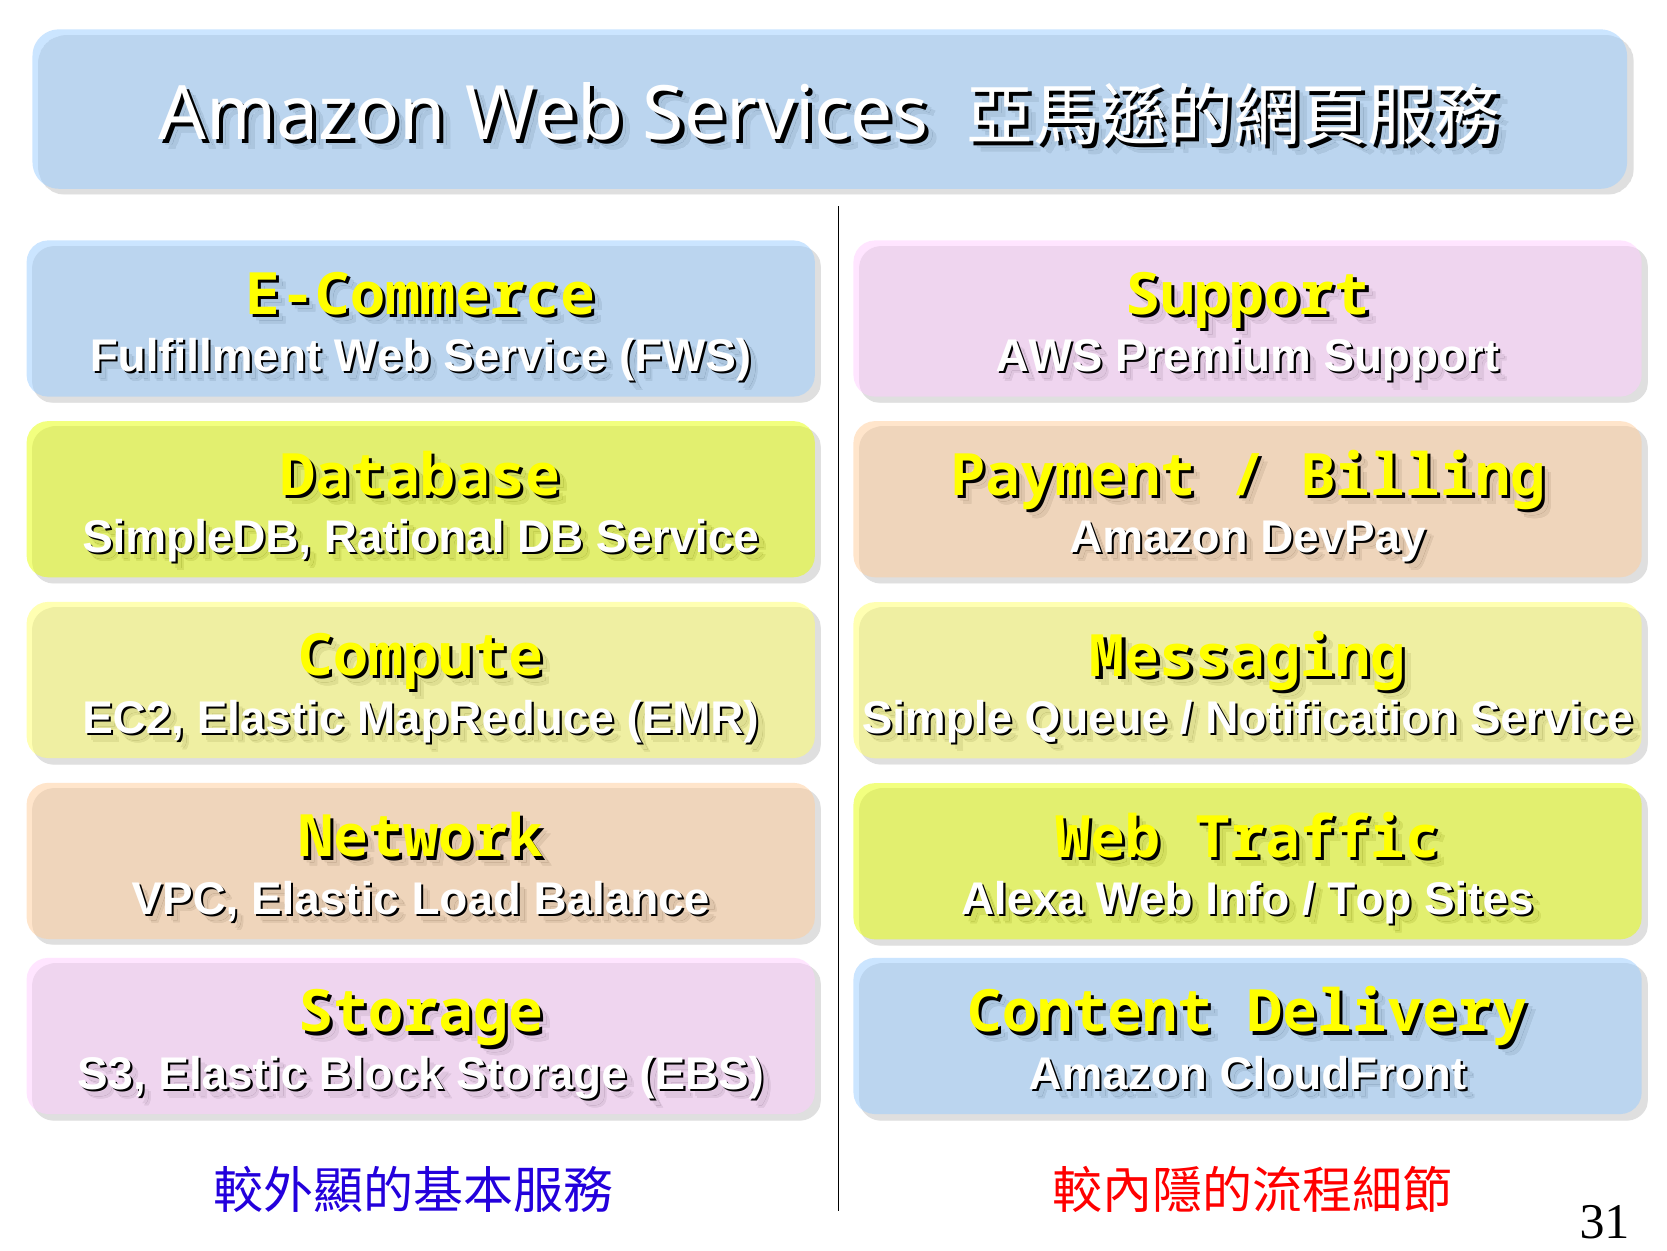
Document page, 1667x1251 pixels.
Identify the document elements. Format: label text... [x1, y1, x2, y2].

text_box Support AWS Premium Support [853, 240, 1642, 397]
text_box Web Traffic Alexa Web Info / Top Sites [853, 783, 1642, 940]
text_box 較內隱的流程細節 [956, 1151, 1548, 1227]
text_box Compute EC2, Elastic MapReduce (EMR) [26, 601, 815, 759]
text_box Payment / Billing Amazon DevPay [853, 421, 1642, 578]
text_box Content Delivery Amazon CloudFront [853, 957, 1642, 1115]
text_box Network VPC, Elastic Load Balance [26, 782, 815, 940]
text_box E-Commerce Fulfillment Web Service (FWS) [26, 240, 815, 397]
text_box Database SimpleDB, Rational DB Service [26, 421, 815, 578]
text_box Storage S3, Elastic Block Storage (EBS) [26, 957, 815, 1115]
text_box Amazon Web Services 亞馬遜的網頁服務 [32, 29, 1628, 189]
text_box 較外顯的基本服務 [118, 1151, 709, 1227]
text_box Messaging Simple Queue / Notification Service [853, 602, 1642, 759]
